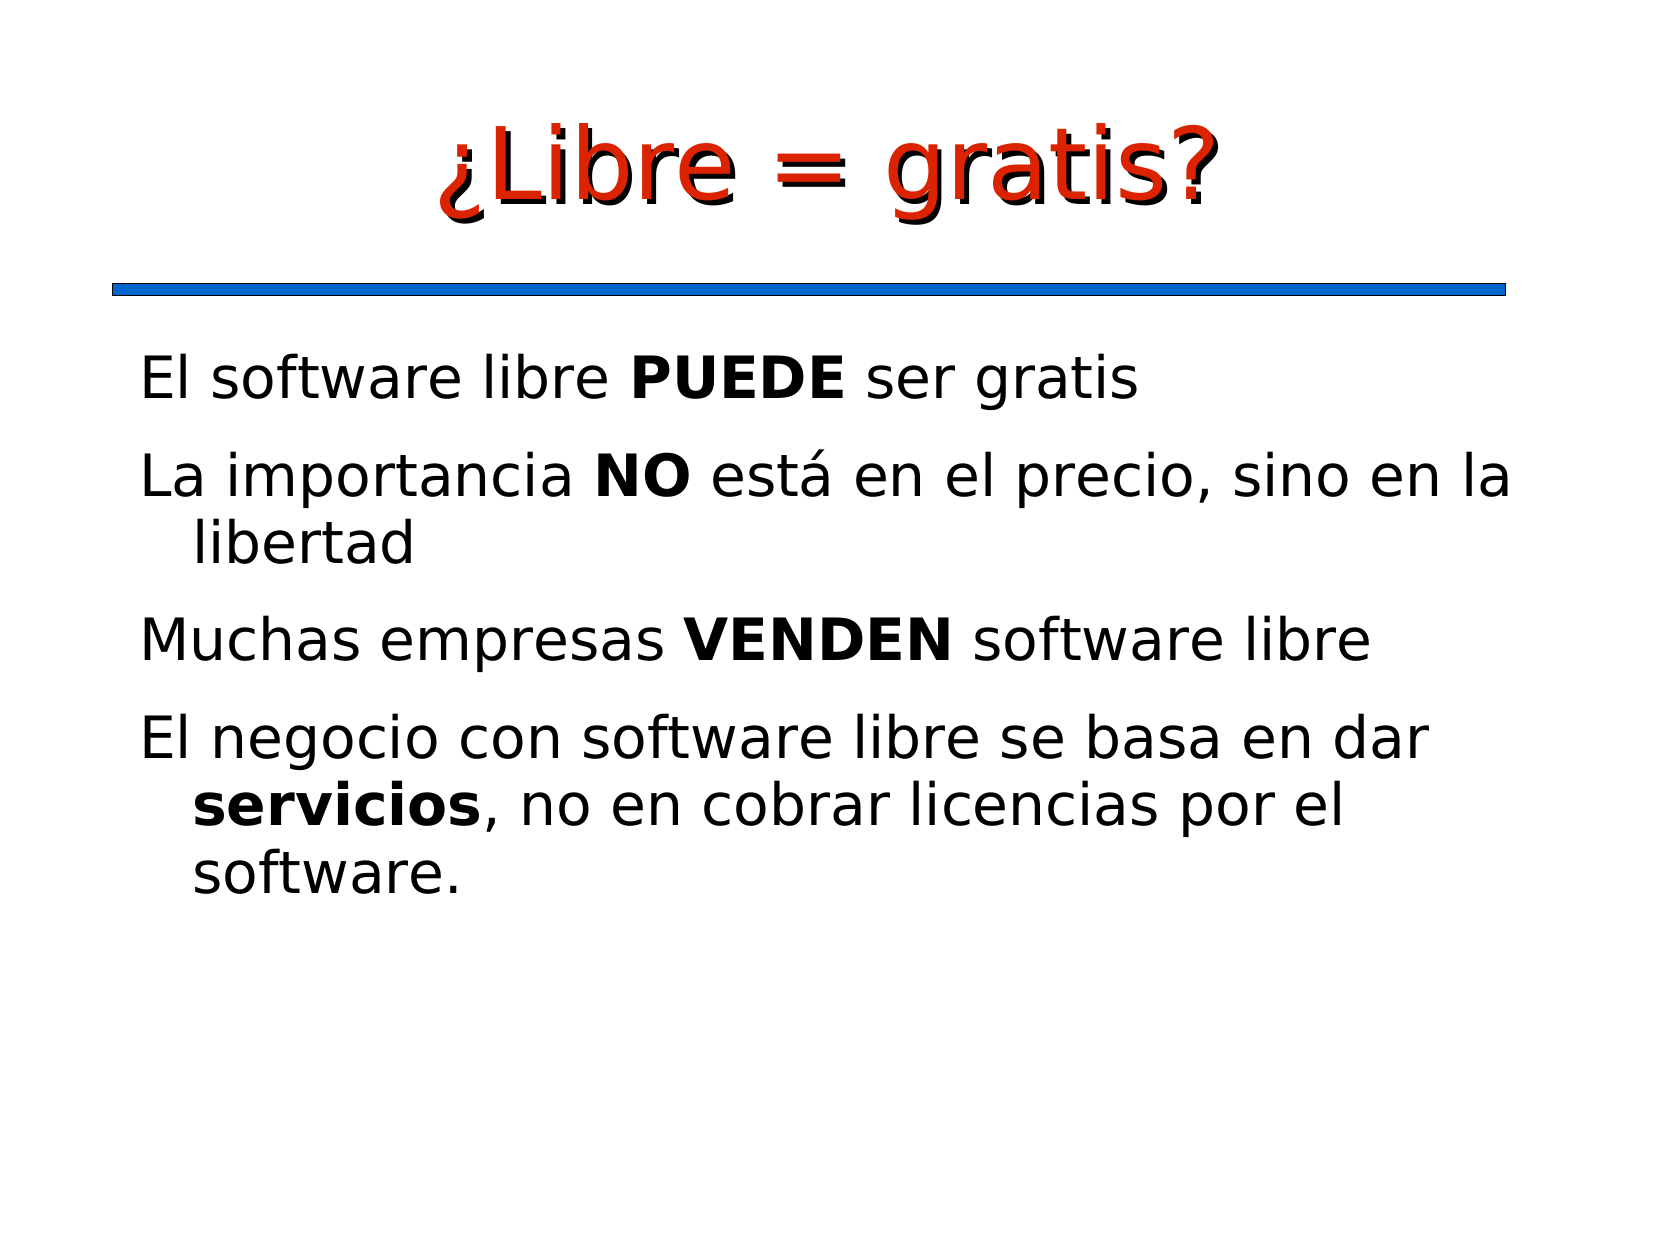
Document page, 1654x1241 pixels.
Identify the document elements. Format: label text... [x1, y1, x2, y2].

list El software libre PUEDE ser gratis La importancia NO está en el precio, sino en la libertad Muchas empresas VENDEN software libre El negocio con software libre se basa en dar servicios, no en cobrar licencias por el software. [121, 344, 1534, 1127]
title ¿Libre = gratis? [121, 61, 1534, 269]
